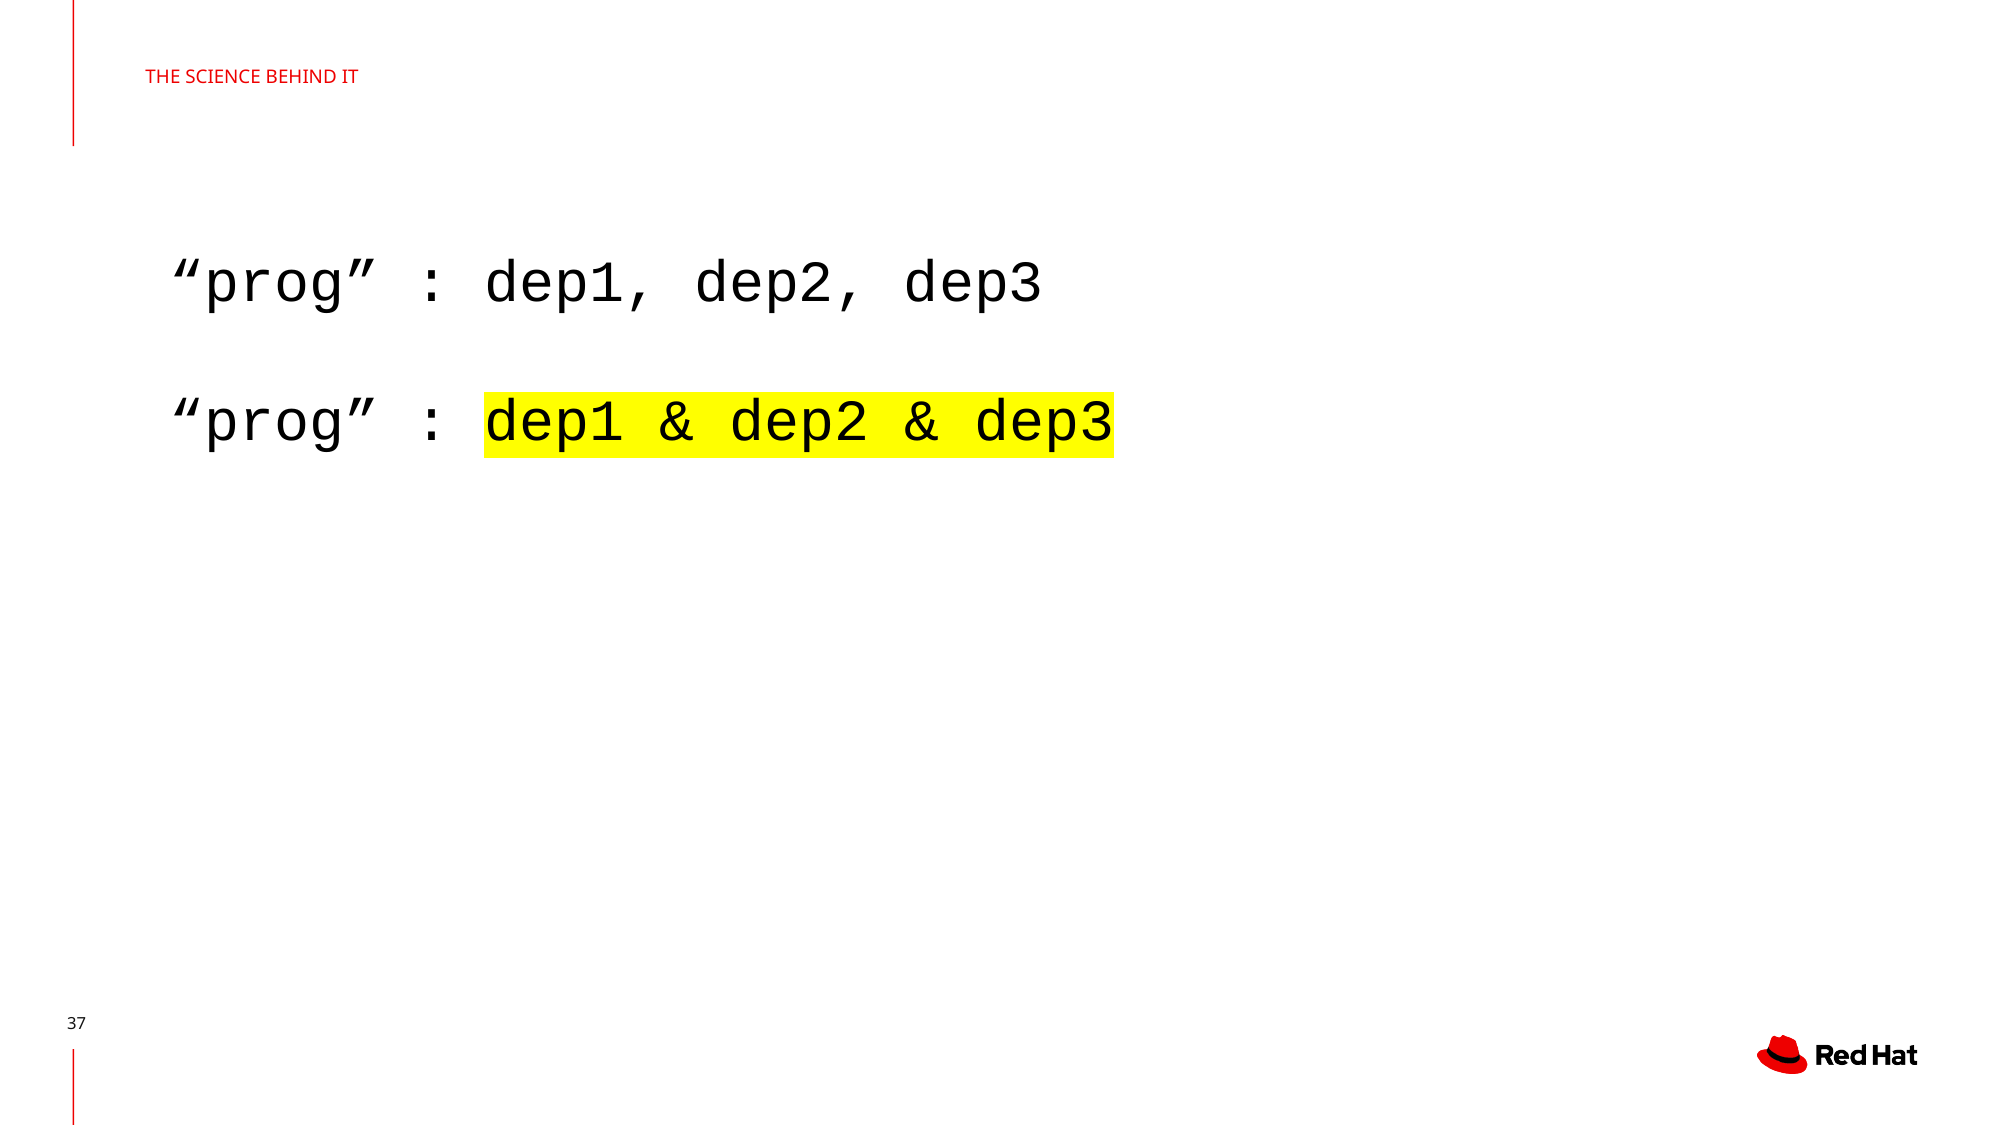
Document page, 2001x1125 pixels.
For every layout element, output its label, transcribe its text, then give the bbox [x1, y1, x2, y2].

text_box “prog” : dep1, dep2, dep3 “prog” : dep1 & dep2 & dep3 [154, 235, 1807, 460]
picture [1757, 1035, 1918, 1074]
text_box THE SCIENCE BEHIND IT [73, 9, 918, 144]
